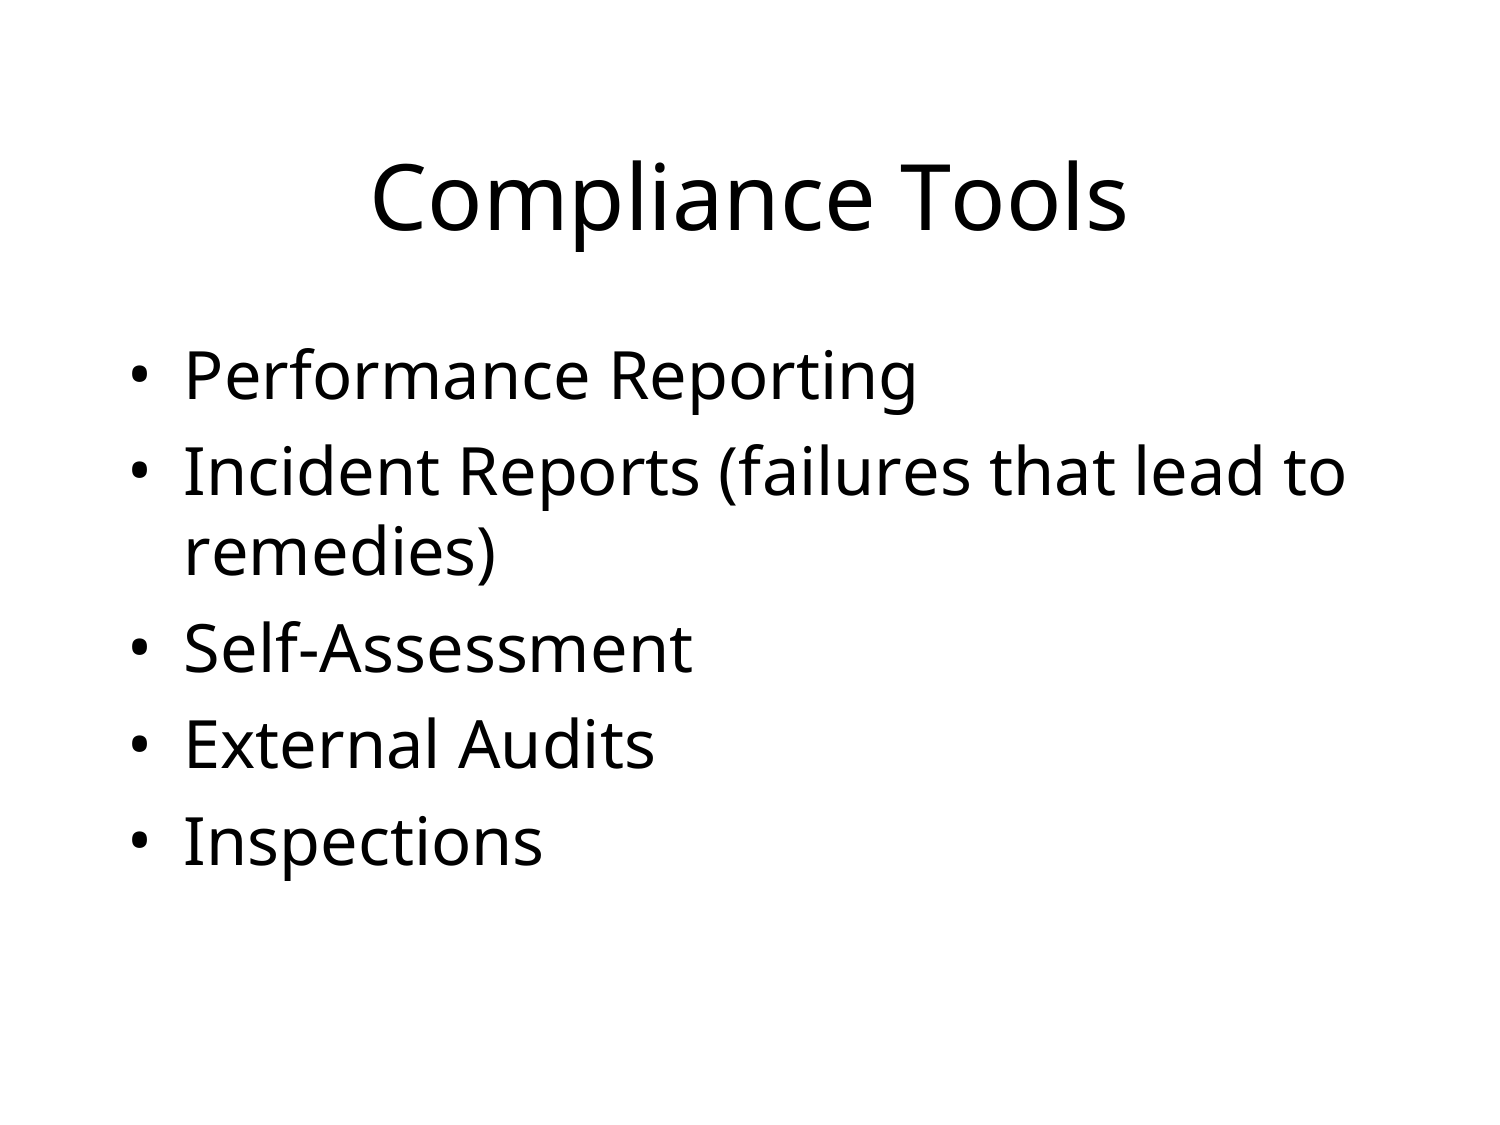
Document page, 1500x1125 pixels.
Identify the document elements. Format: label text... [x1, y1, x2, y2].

title Compliance Tools [112, 99, 1388, 288]
list Performance Reporting Incident Reports (failures that lead to remedies) Self-Assessment External Audits Inspections [112, 324, 1388, 1001]
